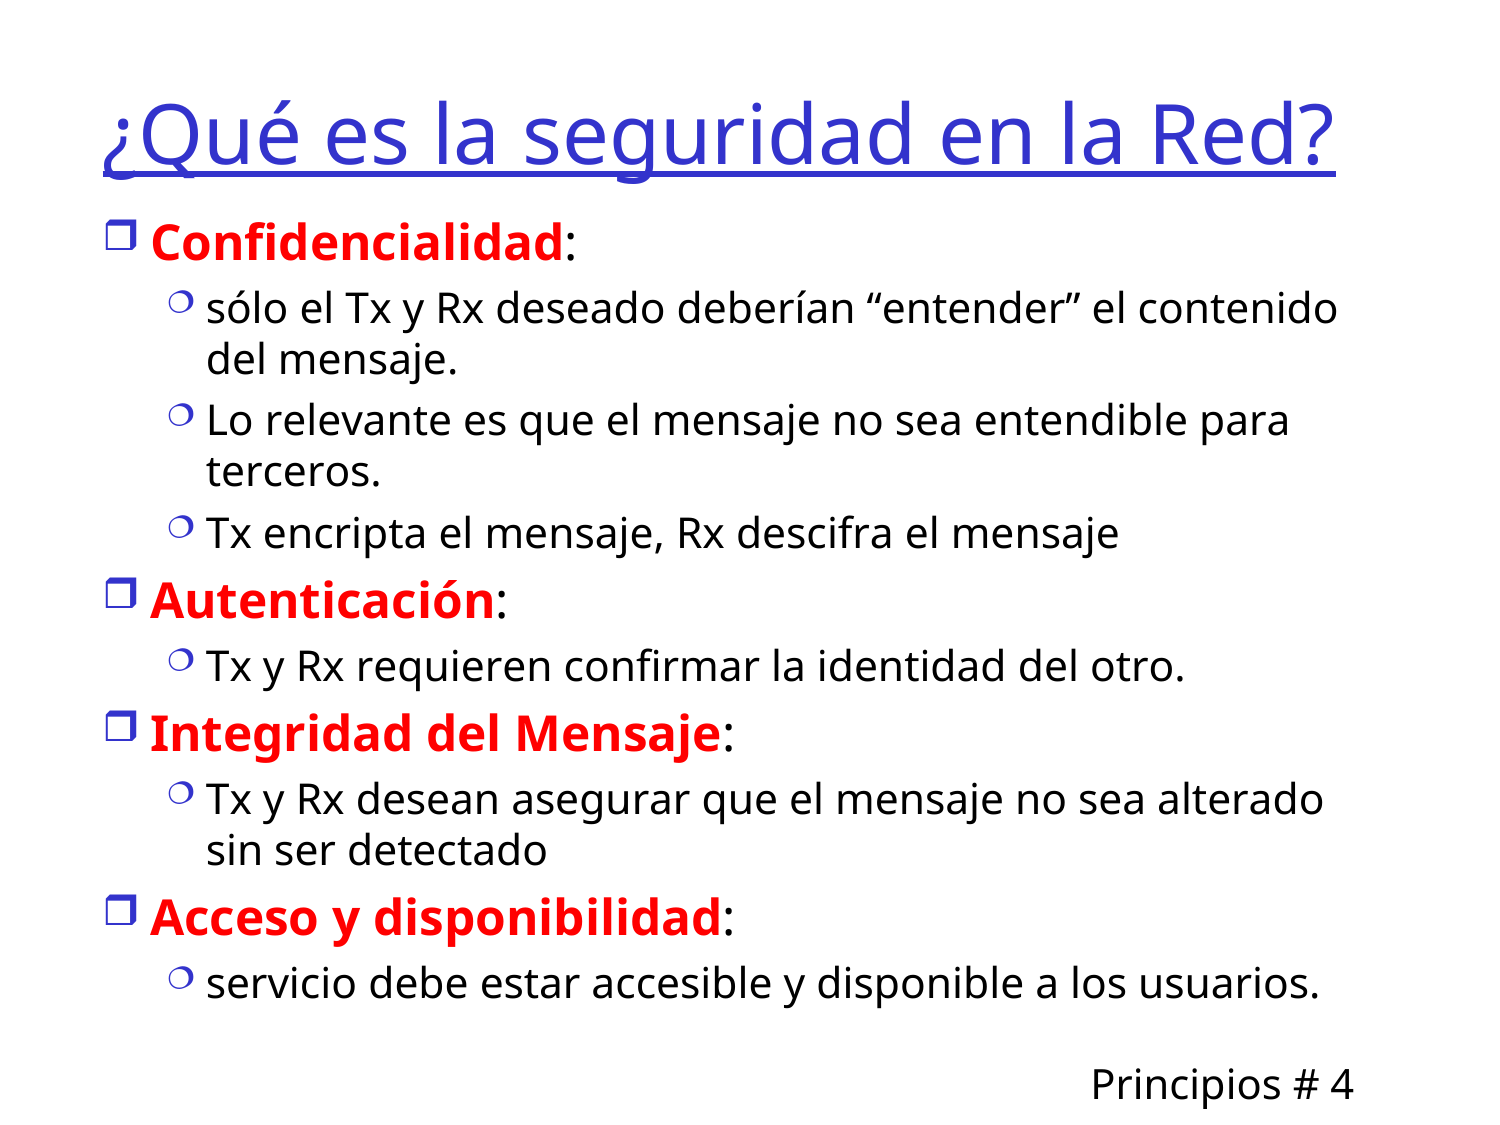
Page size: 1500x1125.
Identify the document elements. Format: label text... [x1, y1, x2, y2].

title ¿Qué es la seguridad en la Red? [87, 23, 1465, 239]
list Confidencialidad: sólo el Tx y Rx deseado deberían “entender” el contenido del mensaje. Lo relevante es que el mensaje no sea entendible para terceros. Tx encripta el mensaje, Rx descifra el mensaje Autenticación: Tx y Rx requieren confirmar la identidad del otro. Integridad del Mensaje: Tx y Rx desean asegurar que el mensaje no sea alterado sin ser detectado Acceso y disponibilidad: servicio debe estar accesible y disponible a los usuarios. [87, 203, 1363, 1026]
